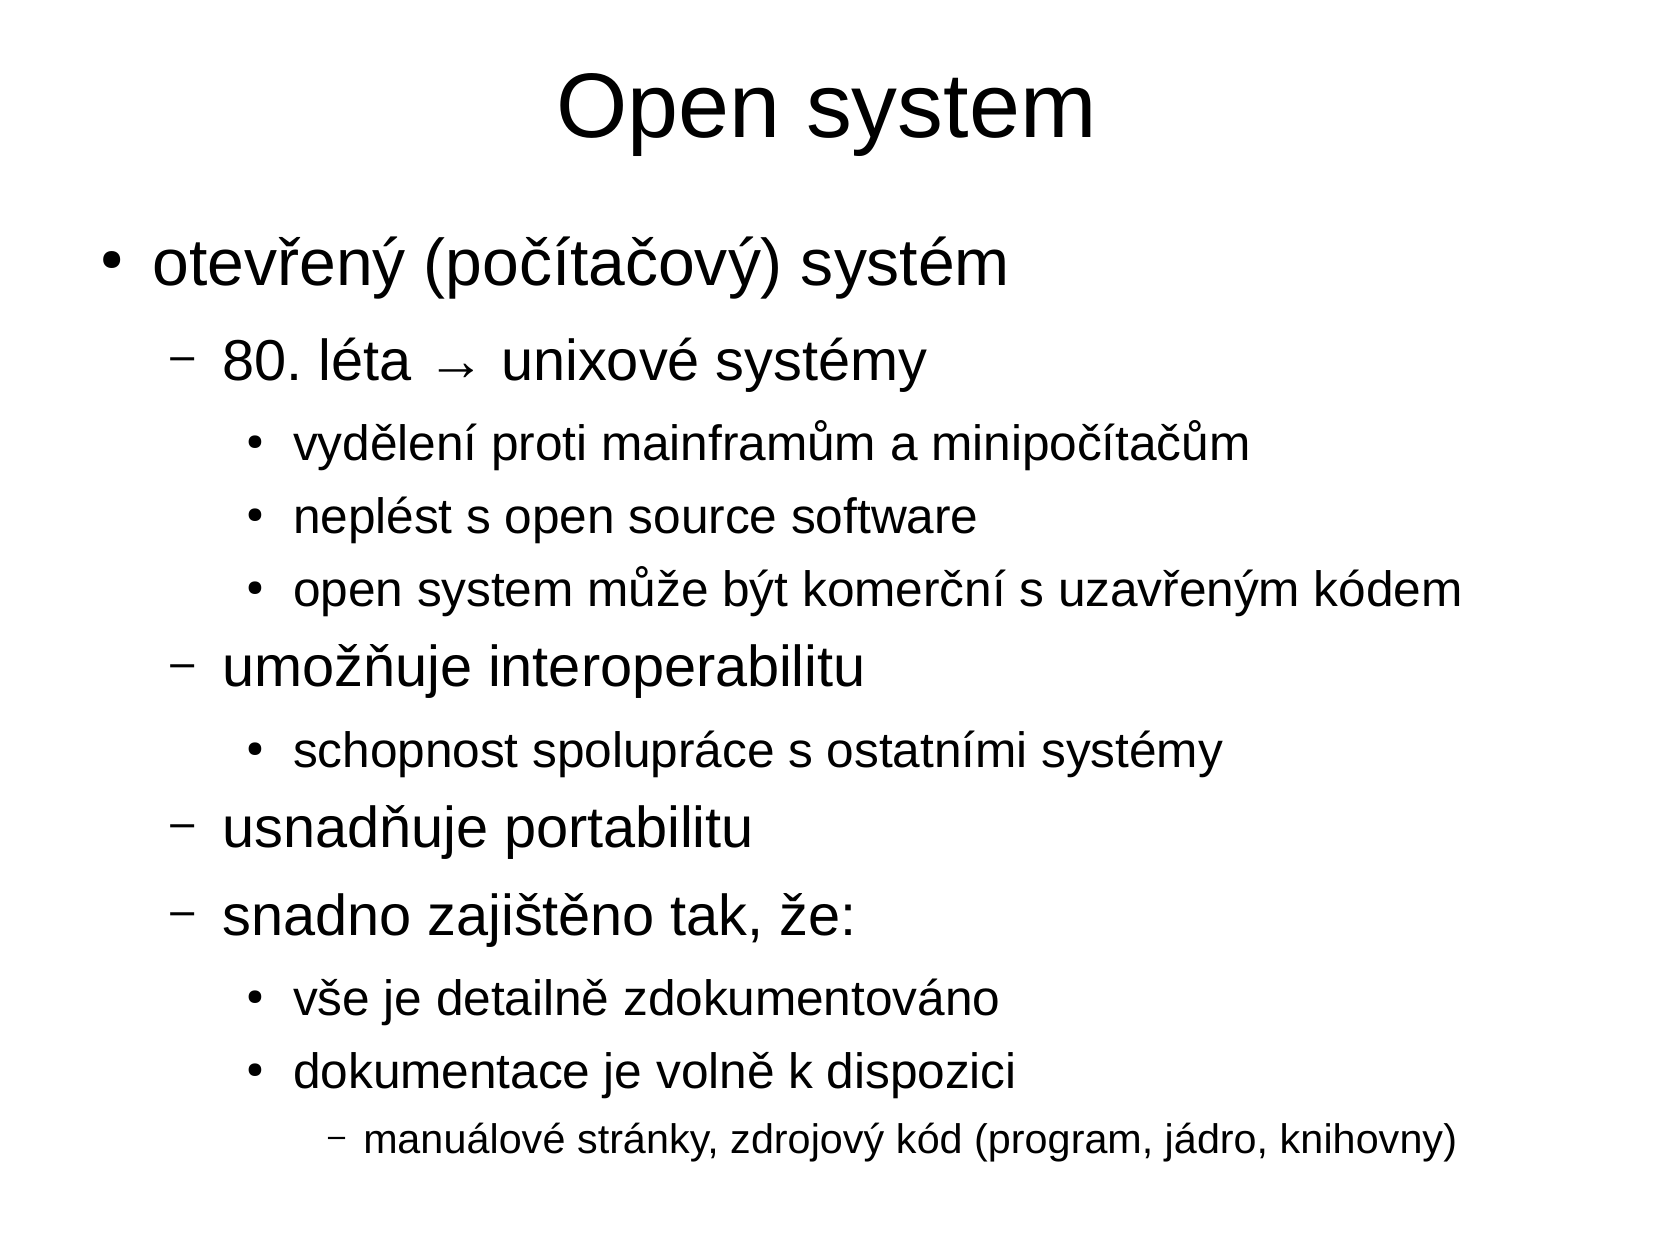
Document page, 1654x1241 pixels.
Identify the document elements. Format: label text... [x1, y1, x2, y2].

title Open system [82, 9, 1571, 202]
list otevřený (počítačový) systém 80. léta → unixové systémy vydělení proti mainframům a minipočítačům neplést s open source software open system může být komerční s uzavřeným kódem umožňuje interoperabilitu schopnost spolupráce s ostatními systémy usnadňuje portabilitu snadno zajištěno tak, že: vše je detailně zdokumentováno dokumentace je volně k dispozici manuálové stránky, zdrojový kód (program, jádro, knihovny) [82, 225, 1571, 1171]
